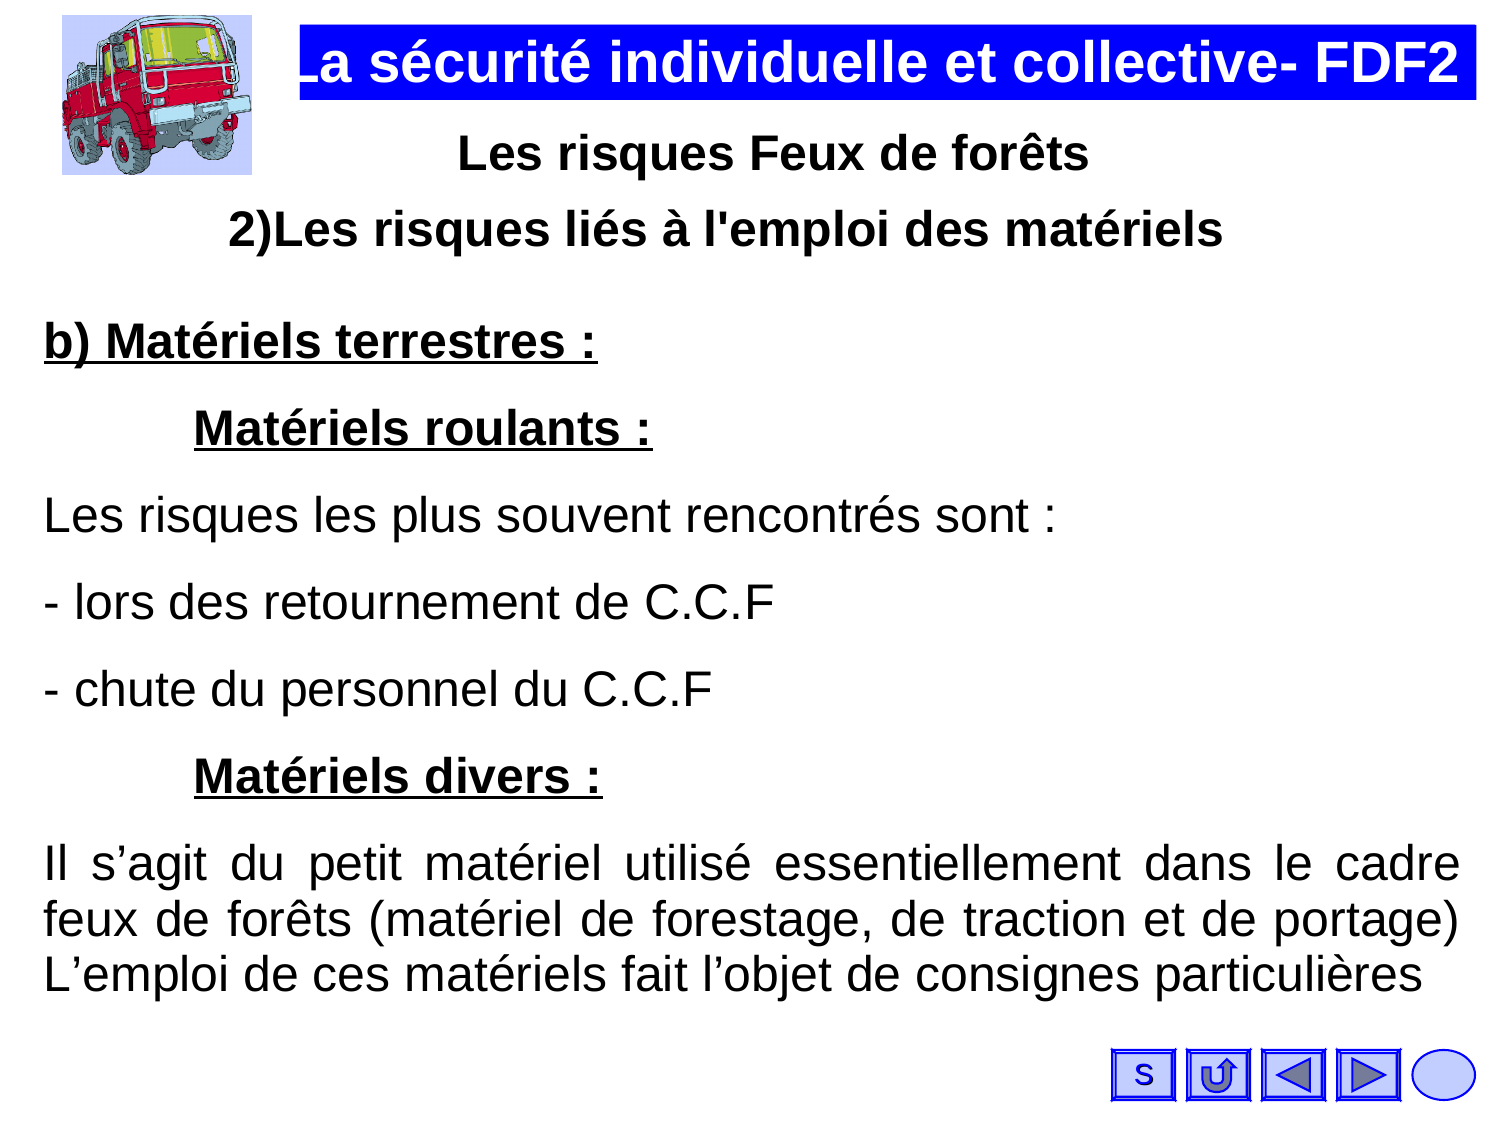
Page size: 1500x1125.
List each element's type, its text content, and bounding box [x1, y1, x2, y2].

text_box b) Matériels terrestres : Matériels roulants : Les risques les plus souvent rencontrés sont : - lors des retournement de C.C.F - chute du personnel du C.C.F Matériels divers : Il s’agit du petit matériel utilisé essentiellement dans le cadre feux de forêts (matériel de forestage, de traction et de portage) L’emploi de ces matériels fait l’objet de consignes particulières [29, 305, 1477, 1093]
text_box [1422, 1093, 1466, 1101]
text_box La sécurité individuelle et collective- FDF2 [300, 24, 1477, 100]
text_box Les risques Feux de forêts [443, 118, 1107, 191]
text_box [324, 147, 1152, 193]
text_box 2)Les risques liés à l'emploi des matériels [214, 193, 1241, 266]
